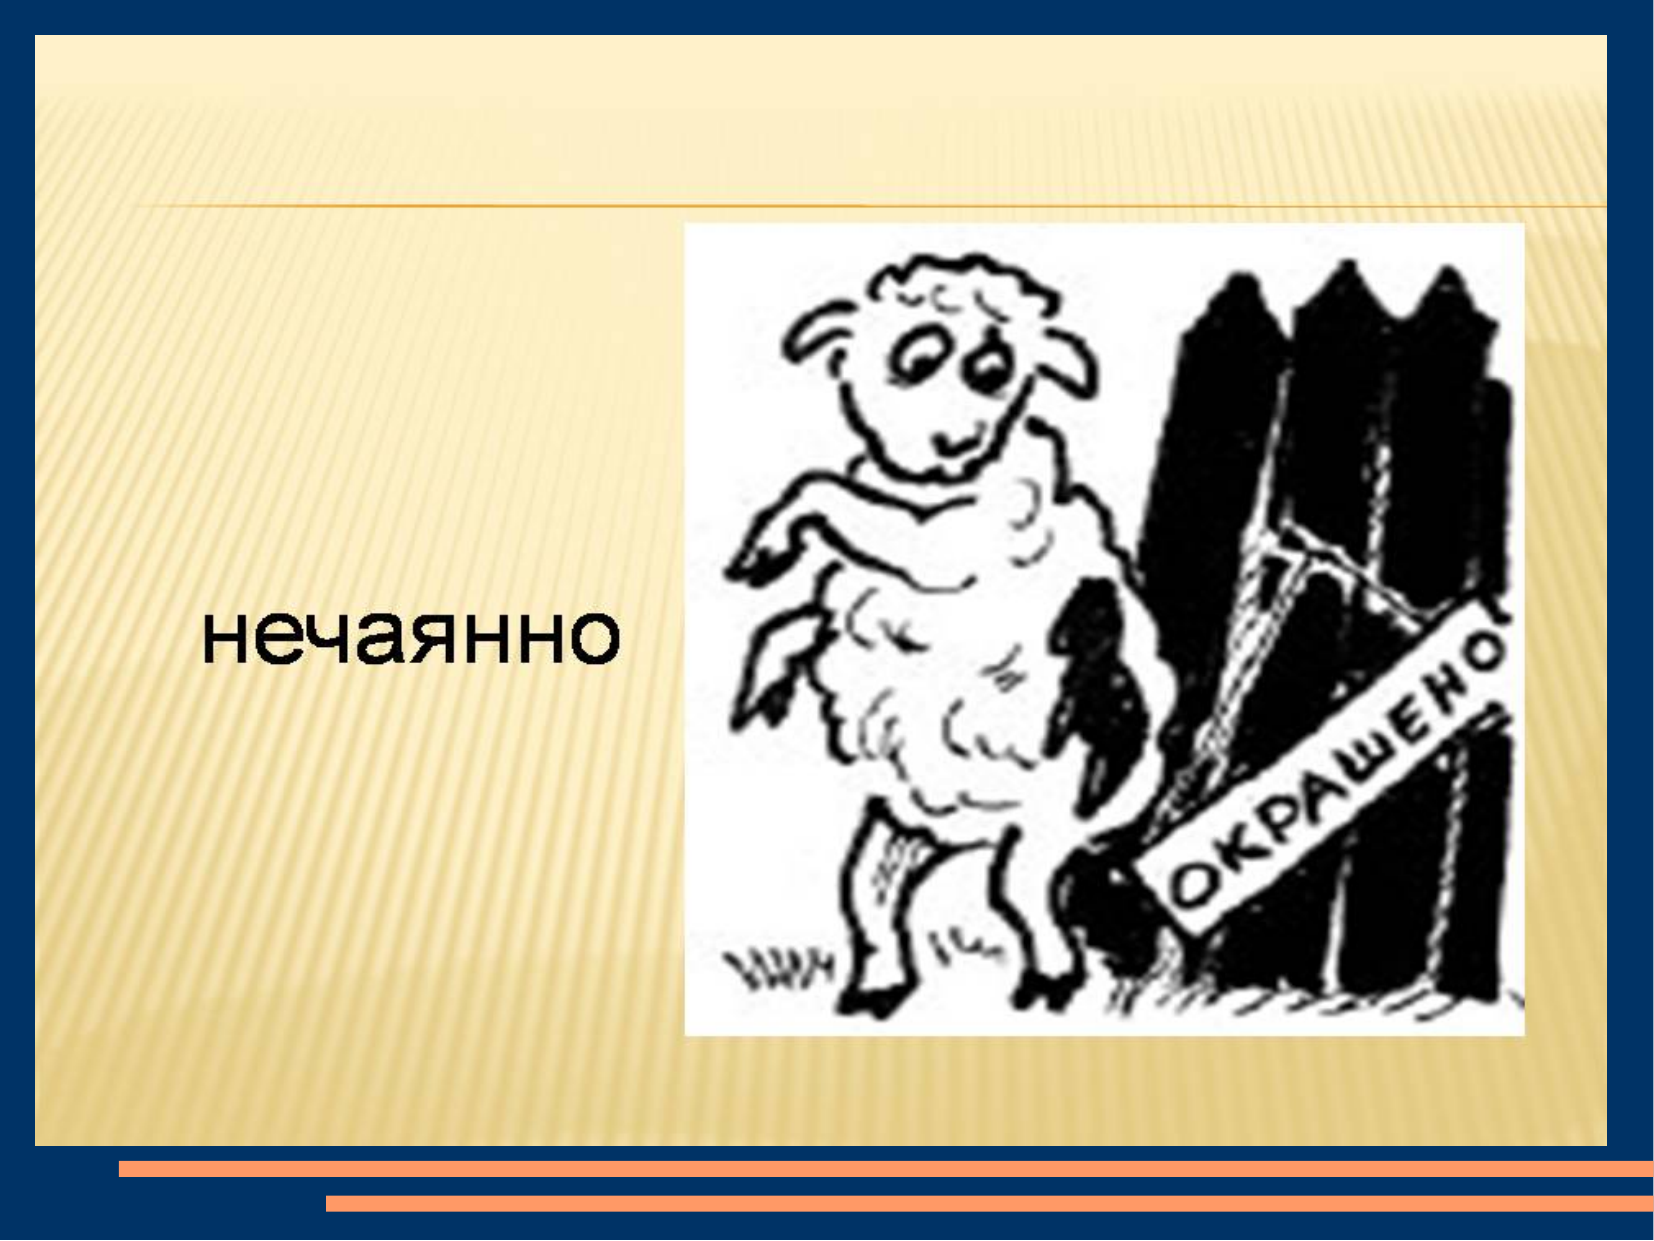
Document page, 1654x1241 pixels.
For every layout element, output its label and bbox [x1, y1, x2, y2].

picture [35, 35, 1607, 1146]
